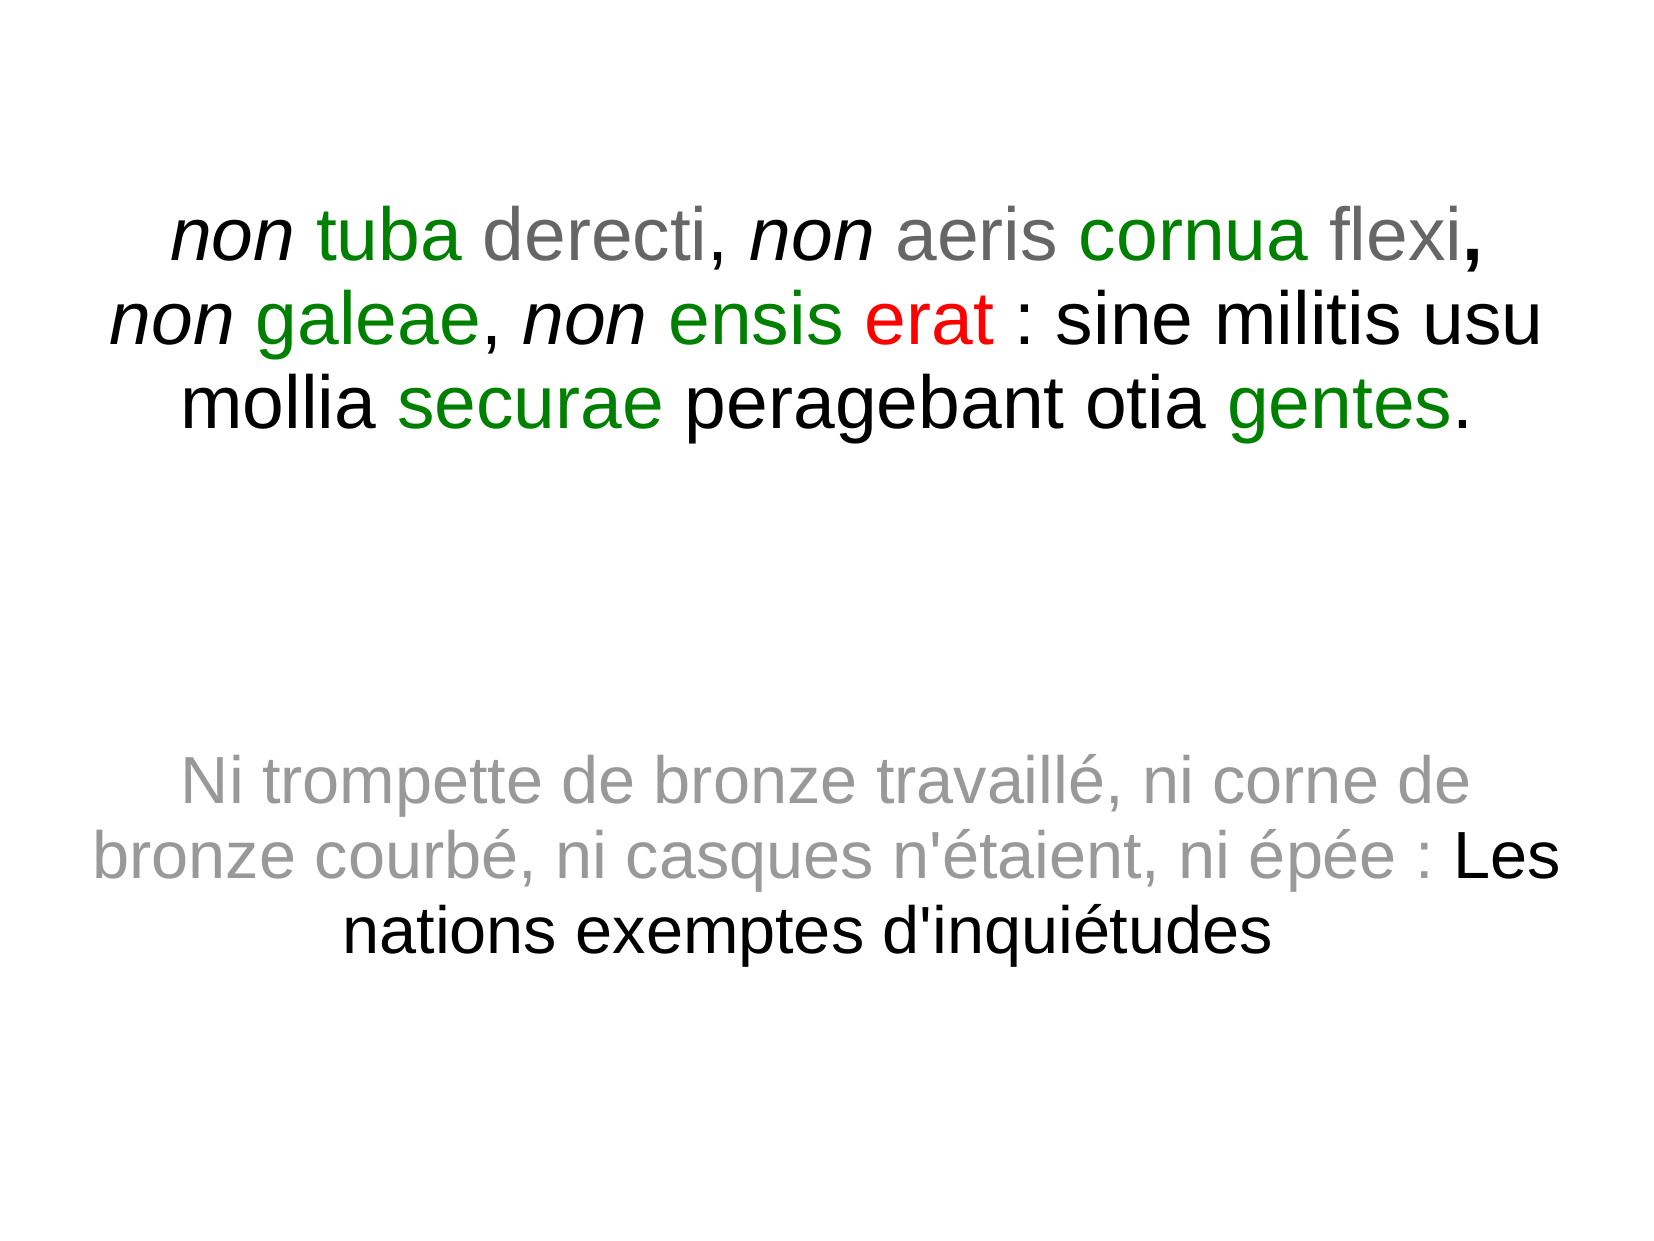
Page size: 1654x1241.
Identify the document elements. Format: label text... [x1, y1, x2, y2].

title non tuba derecti, non aeris cornua flexi, non galeae, non ensis erat : sine militis usu mollia securae peragebant otia gentes. [47, 35, 1607, 603]
subtitle Ni trompette de bronze travaillé, ni corne de bronze courbé, ni casques n'étaient, ni épée : Les nations exemptes d'inquiétudes [82, 602, 1571, 1109]
